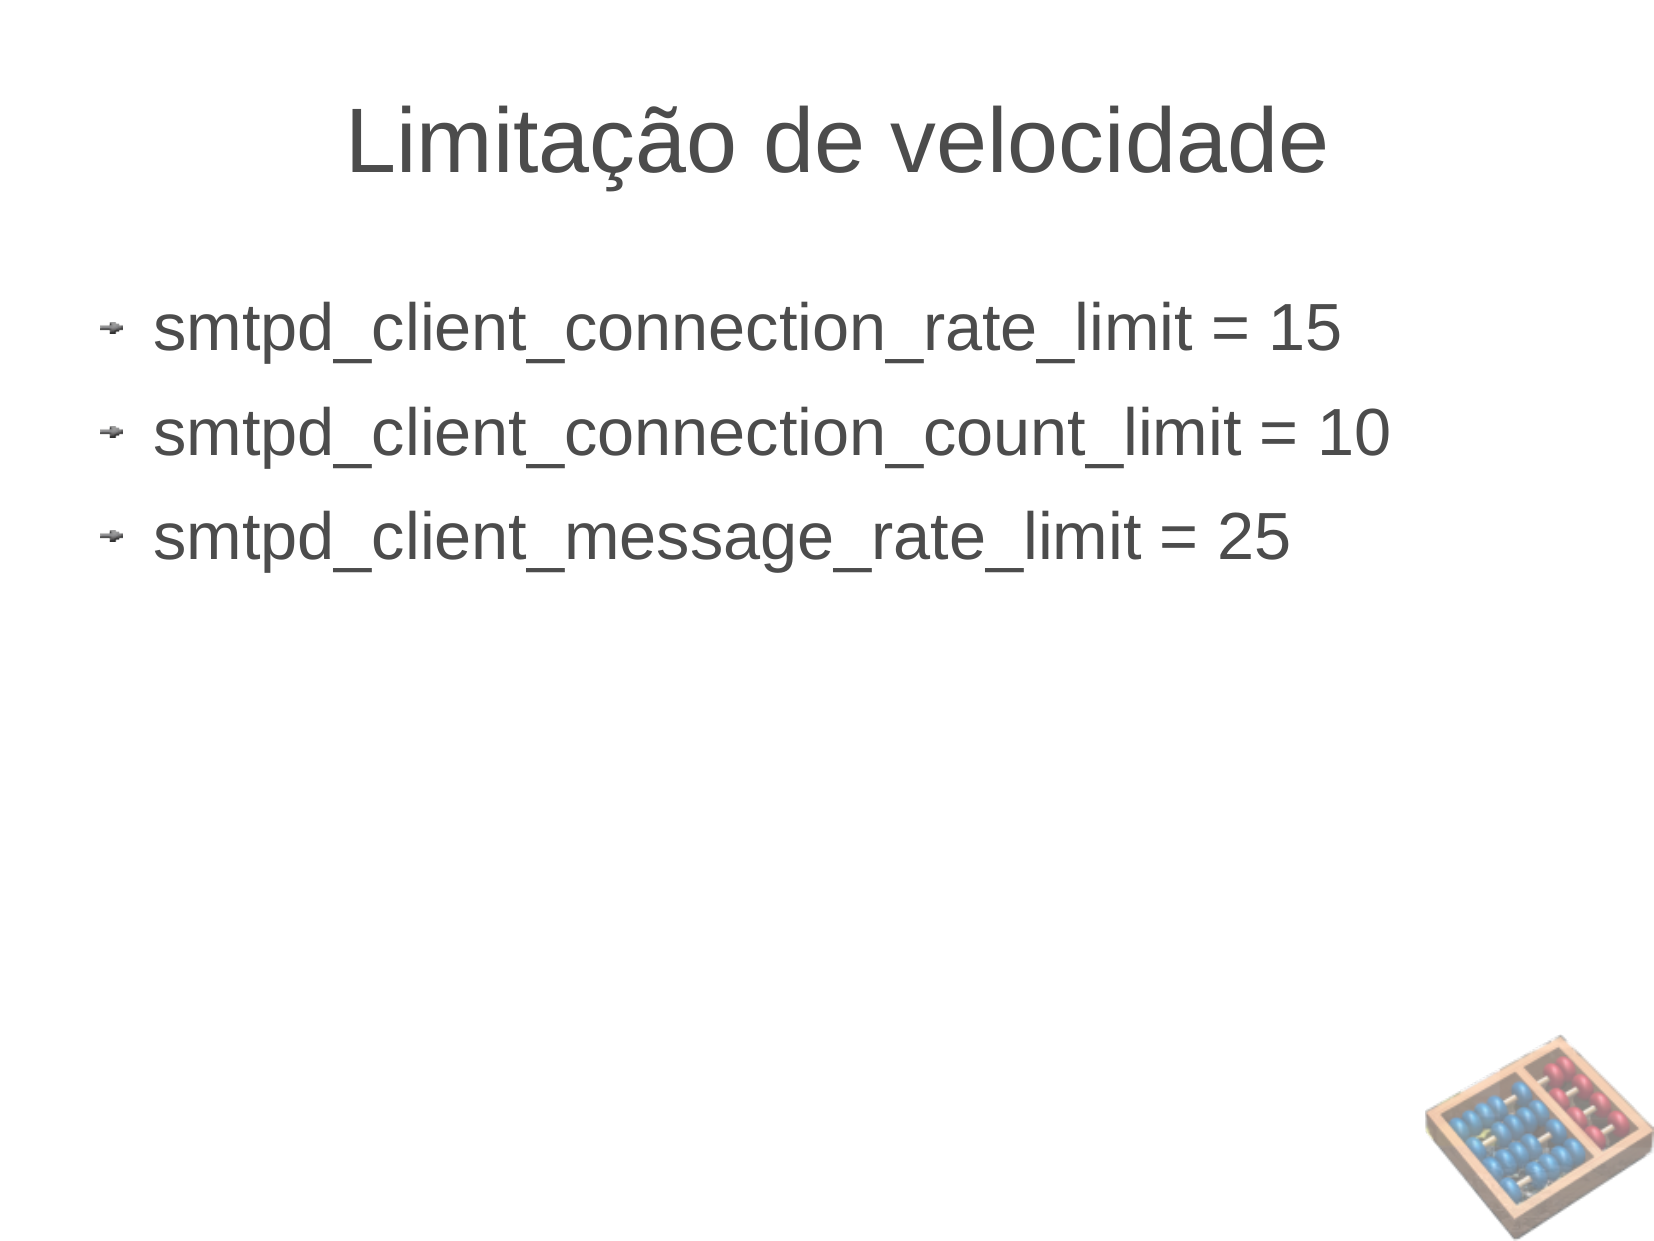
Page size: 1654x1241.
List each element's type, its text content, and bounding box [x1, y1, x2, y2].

list smtpd_client_connection_rate_limit = 15 smtpd_client_connection_count_limit = 10 smtpd_client_message_rate_limit = 25 [82, 290, 1571, 1109]
title Limitação de velocidade [75, 44, 1601, 238]
